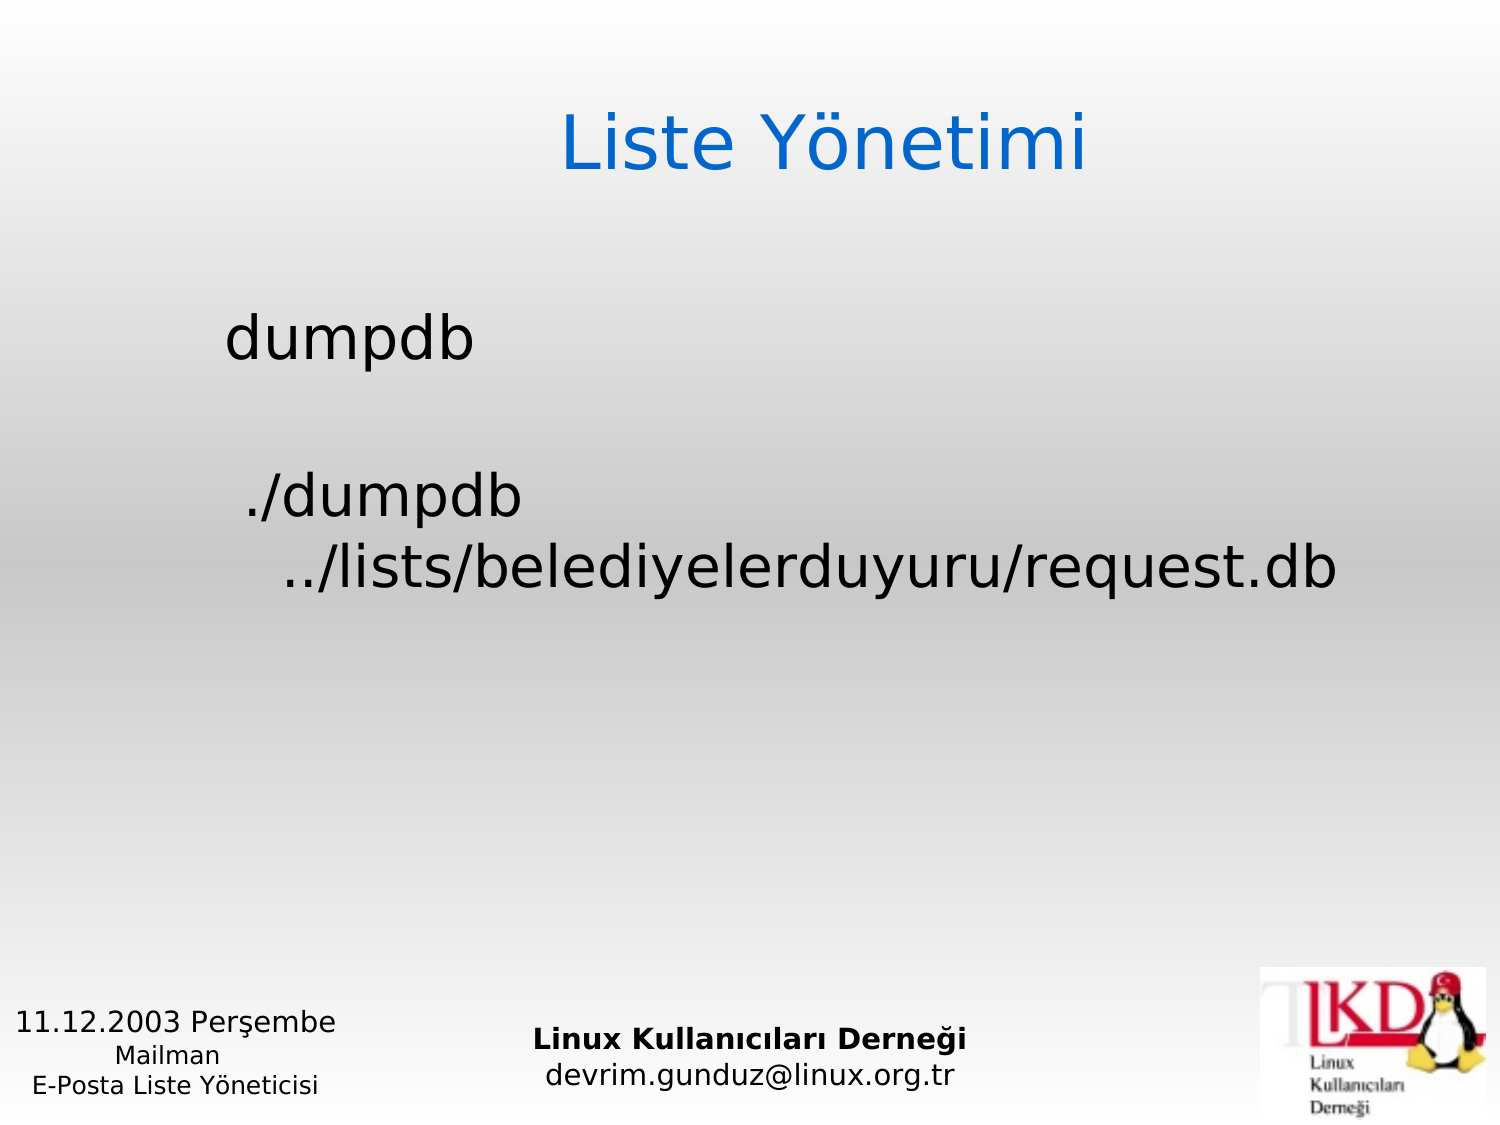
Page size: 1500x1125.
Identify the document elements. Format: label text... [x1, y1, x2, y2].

title Liste Yönetimi [224, 43, 1425, 238]
picture [1260, 967, 1486, 1120]
list dumpdb ./dumpdb ../lists/belediyelerduyuru/request.db [224, 299, 1425, 975]
